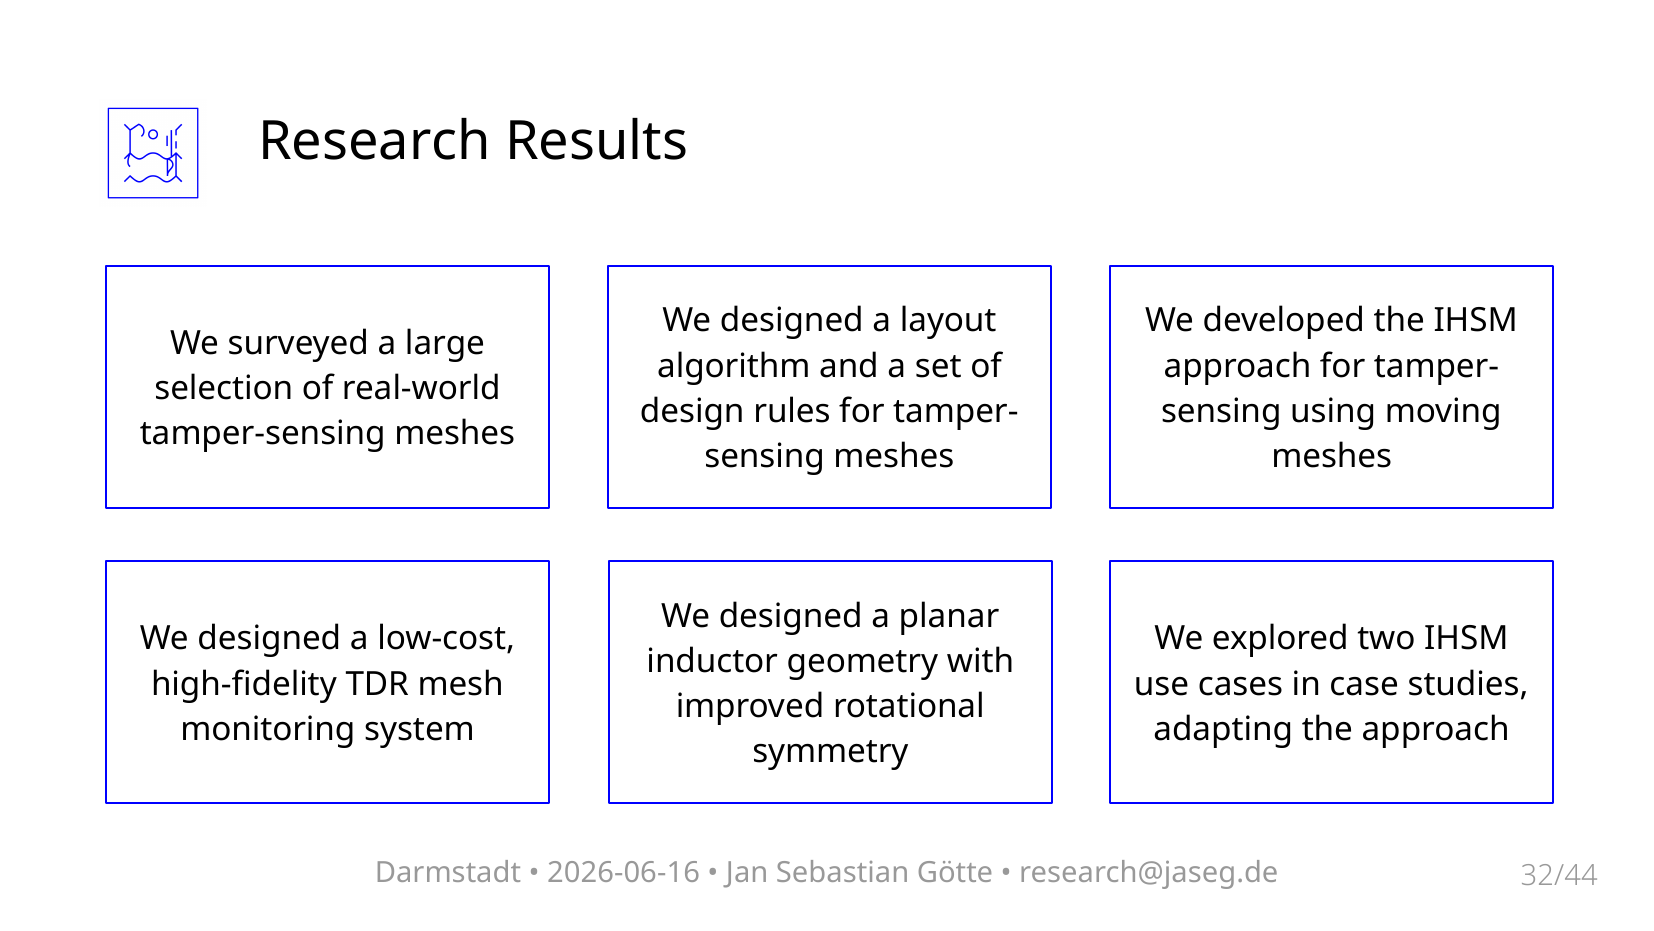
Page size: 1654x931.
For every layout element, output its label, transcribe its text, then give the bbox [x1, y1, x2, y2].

text_box We designed a low-cost, high-fidelity TDR mesh monitoring system [106, 561, 550, 804]
text_box We designed a planar inductor geometry with improved rotational symmetry [609, 561, 1053, 804]
text_box Research Results [243, 93, 1543, 213]
text_box We explored two IHSM use cases in case studies, adapting the approach [1110, 561, 1554, 804]
text_box We surveyed a large selection of real-world tamper-sensing meshes [106, 265, 550, 508]
picture [99, 99, 207, 207]
text_box We developed the IHSM approach for tamper-sensing using moving meshes [1110, 265, 1554, 508]
text_box We designed a layout algorithm and a set of design rules for tamper-sensing meshes [608, 265, 1052, 508]
